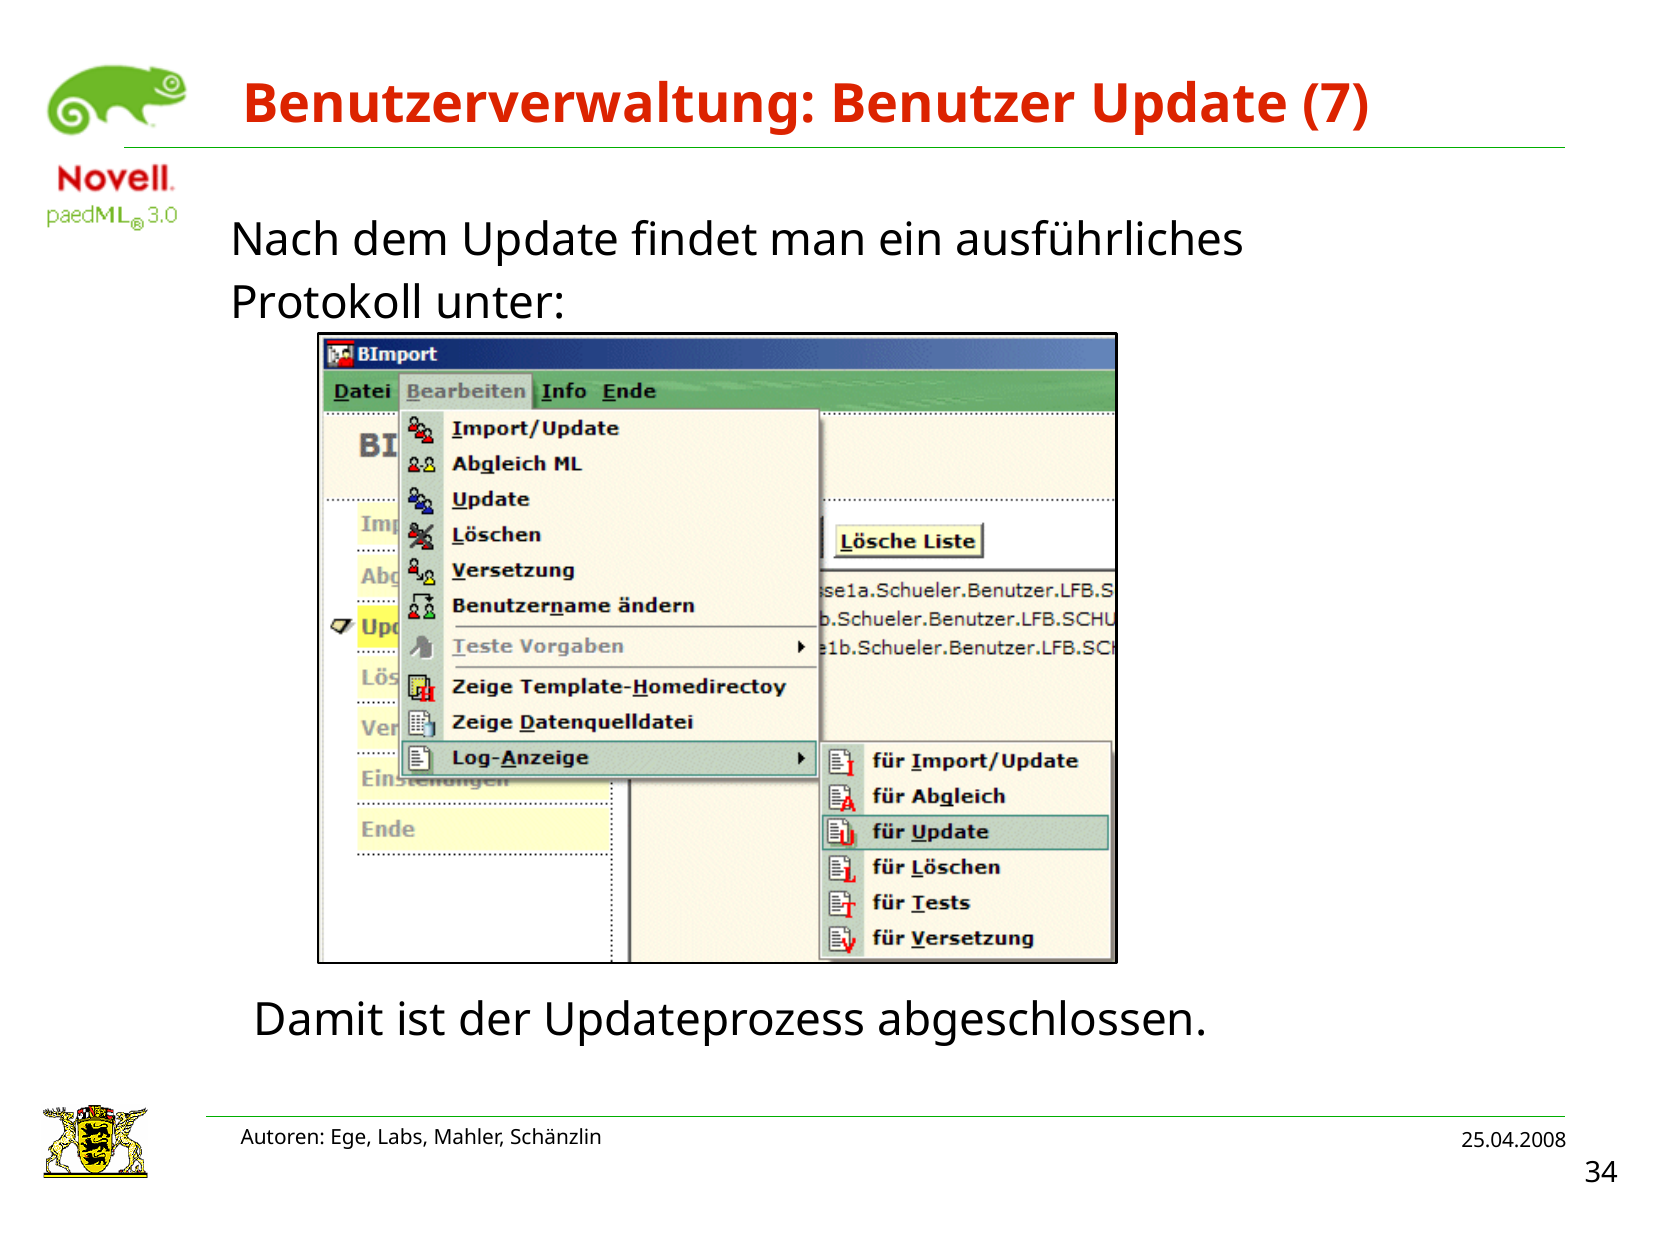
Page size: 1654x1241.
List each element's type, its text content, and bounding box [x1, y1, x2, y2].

list Damit ist der Updateprozess abgeschlossen. [236, 986, 1394, 1097]
title Benutzerverwaltung: Benutzer Update (7) [242, 67, 1577, 136]
picture [41, 1104, 148, 1180]
picture [319, 334, 1116, 962]
list Nach dem Update findet man ein ausführliches Protokoll unter: [230, 206, 1388, 318]
picture [29, 34, 199, 237]
